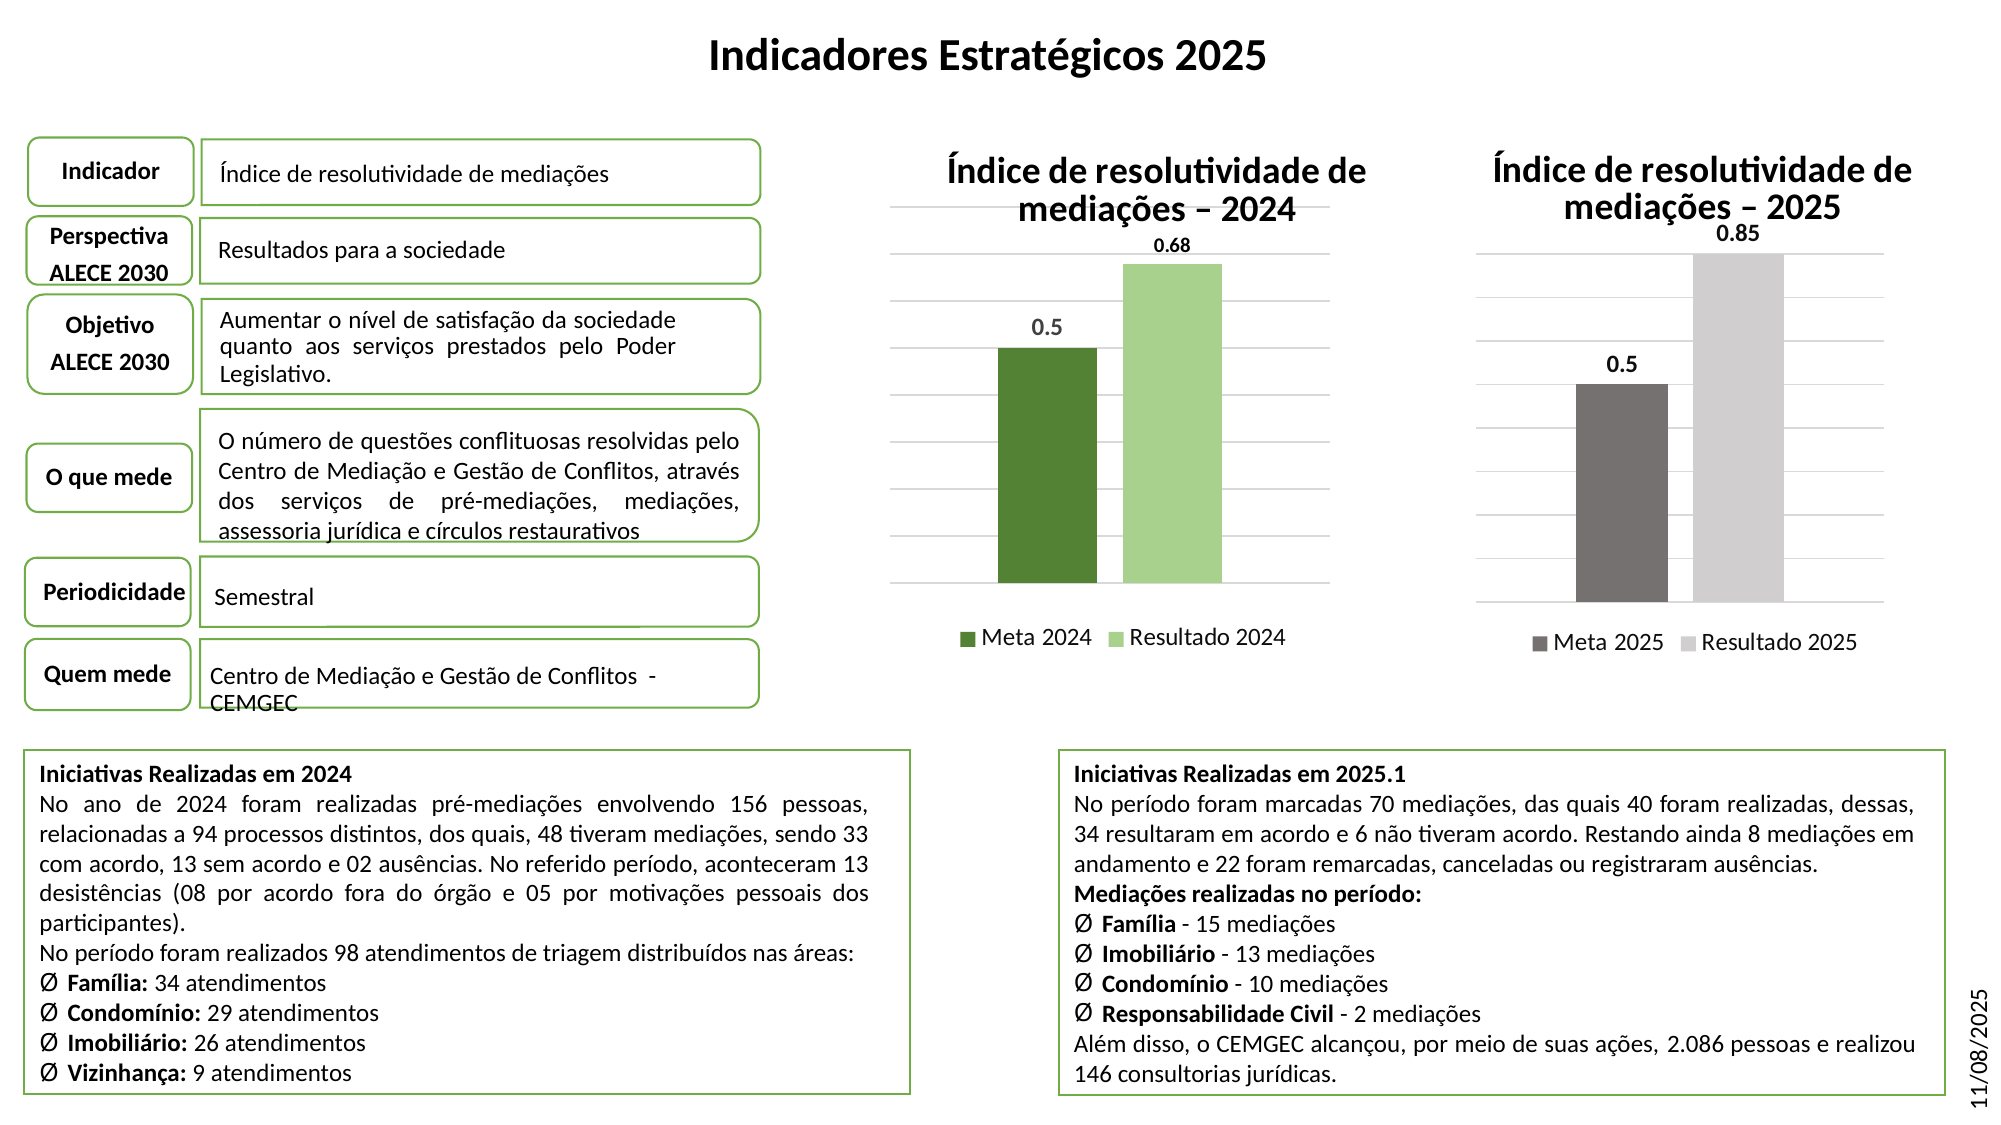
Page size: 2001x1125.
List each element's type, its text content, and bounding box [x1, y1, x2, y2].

text_box O número de questões conflituosas resolvidas pelo Centro de Mediação e Gestão de Conflitos, através dos serviços de pré-mediações, mediações, assessoria jurídica e círculos restaurativos [200, 415, 759, 539]
chart [1423, 142, 1968, 663]
text_box Perspectiva ALECE 2030 [35, 219, 184, 282]
chart [851, 138, 1395, 658]
text_box 11/08/2025 [1954, 972, 2000, 1125]
text_box Semestral [196, 571, 738, 620]
text_box O que mede [35, 446, 184, 510]
text_box Periodicidade [33, 560, 196, 624]
text_box Indicador [36, 140, 186, 204]
text_box Resultados para a sociedade [200, 221, 743, 280]
text_box Índice de resolutividade de mediações [202, 143, 743, 202]
text_box Centro de Mediação e Gestão de Conflitos - CEMGEC [192, 654, 765, 699]
text_box Iniciativas Realizadas em 2025.1 No período foram marcadas 70 mediações, das quais 40 foram realizadas, dessas, 34 resultaram em acordo e 6 não tiveram acordo. Restando ainda 8 mediações em andamento e 22 foram remarcadas, canceladas ou registraram ausências. Mediações realizadas no período: Família - 15 mediações Imobiliário - 13 mediações Condomínio - 10 mediações Responsabilidade Civil - 2 mediações Além disso, o CEMGEC alcançou, por meio de suas ações, 2.086 pessoas e realizou 146 consultorias jurídicas. [1059, 750, 1945, 1095]
text_box Objetivo ALECE 2030 [35, 298, 185, 390]
title Indicadores Estratégicos 2025 [671, 22, 1305, 89]
text_box Iniciativas Realizadas em 2024 No ano de 2024 foram realizadas pré-mediações envolvendo 156 pessoas, relacionadas a 94 processos distintos, dos quais, 48 tiveram mediações, sendo 33 com acordo, 13 sem acordo e 02 ausências. No referido período, aconteceram 13 desistências (08 por acordo fora do órgão e 05 por motivações pessoais dos participantes). No período foram realizados 98 atendimentos de triagem distribuídos nas áreas: Família: 34 atendimentos Condomínio: 29 atendimentos Imobiliário: 26 atendimentos Vizinhança: 9 atendimentos [24, 750, 910, 1094]
text_box Quem mede [33, 641, 182, 708]
text_box Aumentar o nível de satisfação da sociedade quanto aos serviços prestados pelo Poder Legislativo. [202, 296, 743, 398]
